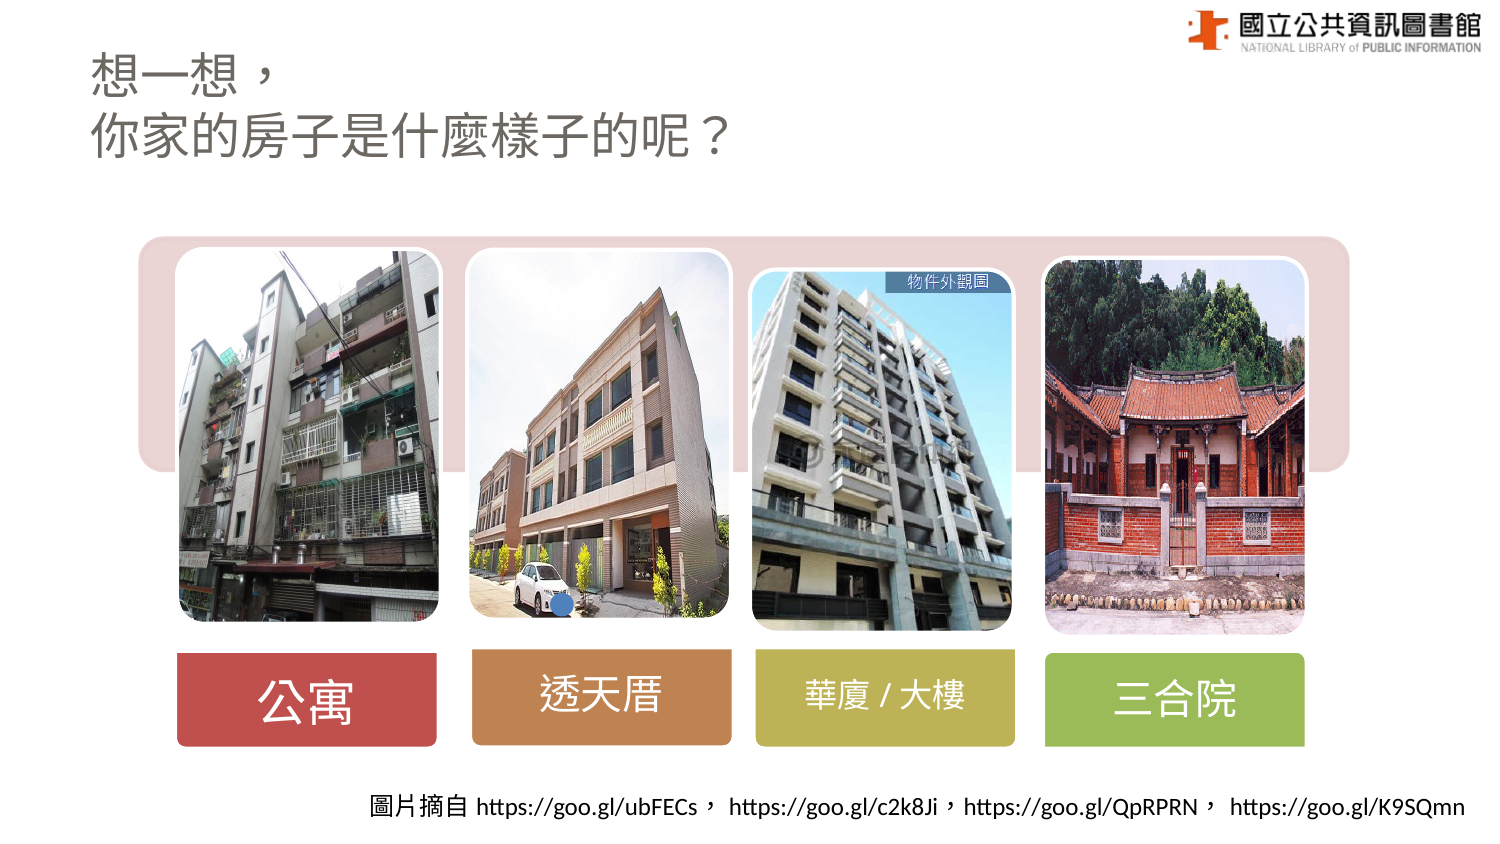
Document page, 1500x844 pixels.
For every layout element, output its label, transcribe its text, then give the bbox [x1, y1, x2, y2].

text_box 透天厝 [470, 647, 734, 748]
text_box 圖片摘自https://goo.gl/ubFECs， https://goo.gl/c2k8Ji， https://goo.gl/QpRPRN ，https://goo.gl/K9SQmn [355, 782, 1500, 844]
title 想一想， 你家的房子是什麼樣子的呢？ [75, 33, 1426, 175]
picture [1187, 9, 1482, 53]
text_box 三合院 [1042, 650, 1307, 749]
text_box 公寓 [174, 650, 439, 749]
text_box 華廈/大樓 [753, 647, 1018, 749]
text_box [140, 238, 1348, 637]
